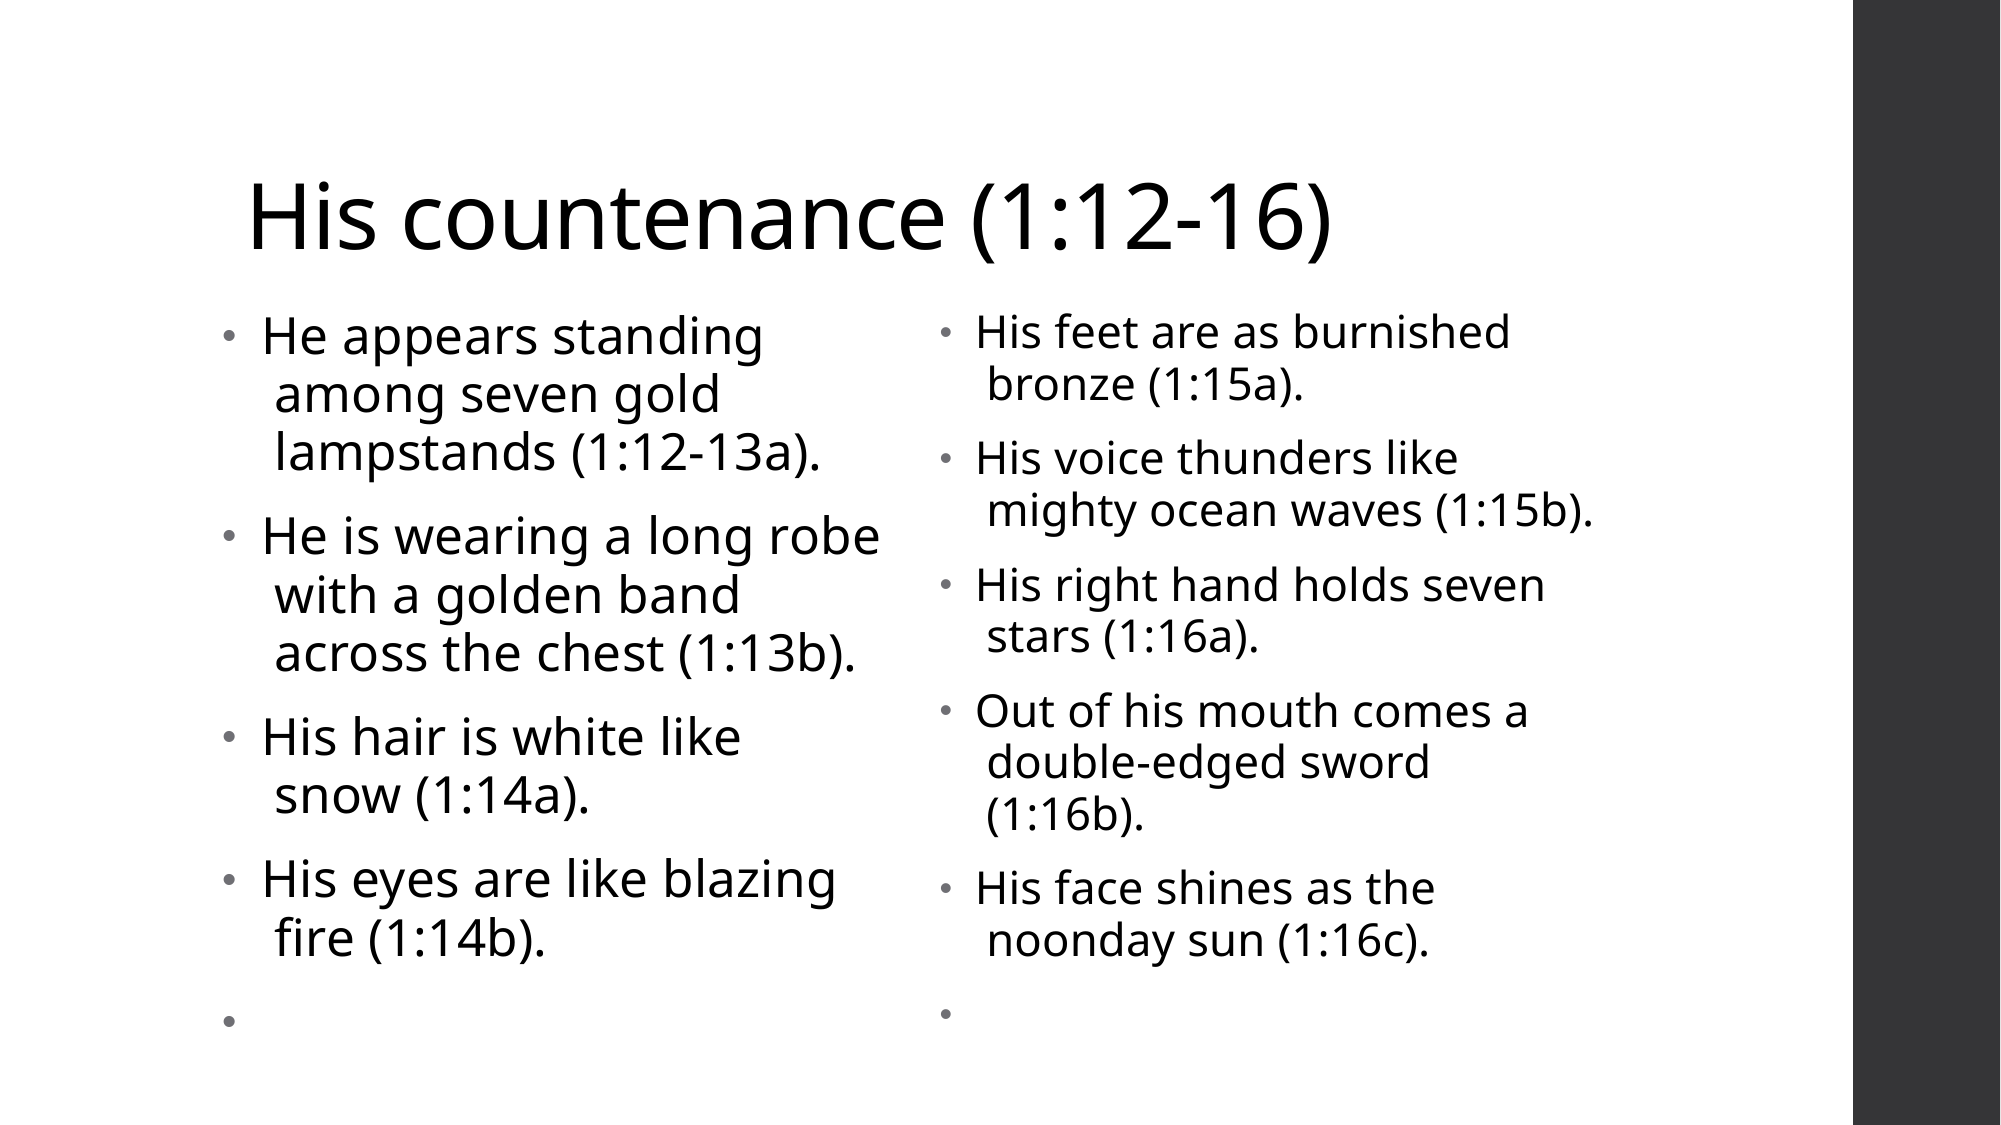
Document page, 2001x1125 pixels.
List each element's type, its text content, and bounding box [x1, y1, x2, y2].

list His feet are as burnished bronze (1:15a). His voice thunders like mighty ocean waves (1:15b). His right hand holds seven stars (1:16a). Out of his mouth comes a double-edged sword (1:16b). His face shines as the noonday sun (1:16c). [924, 299, 1617, 1014]
title His countenance (1:12-16) [206, 60, 1797, 278]
list He appears standing among seven gold lampstands (1:12-13a). He is wearing a long robe with a golden band across the chest (1:13b). His hair is white like snow (1:14a). His eyes are like blazing fire (1:14b). [207, 299, 900, 1014]
